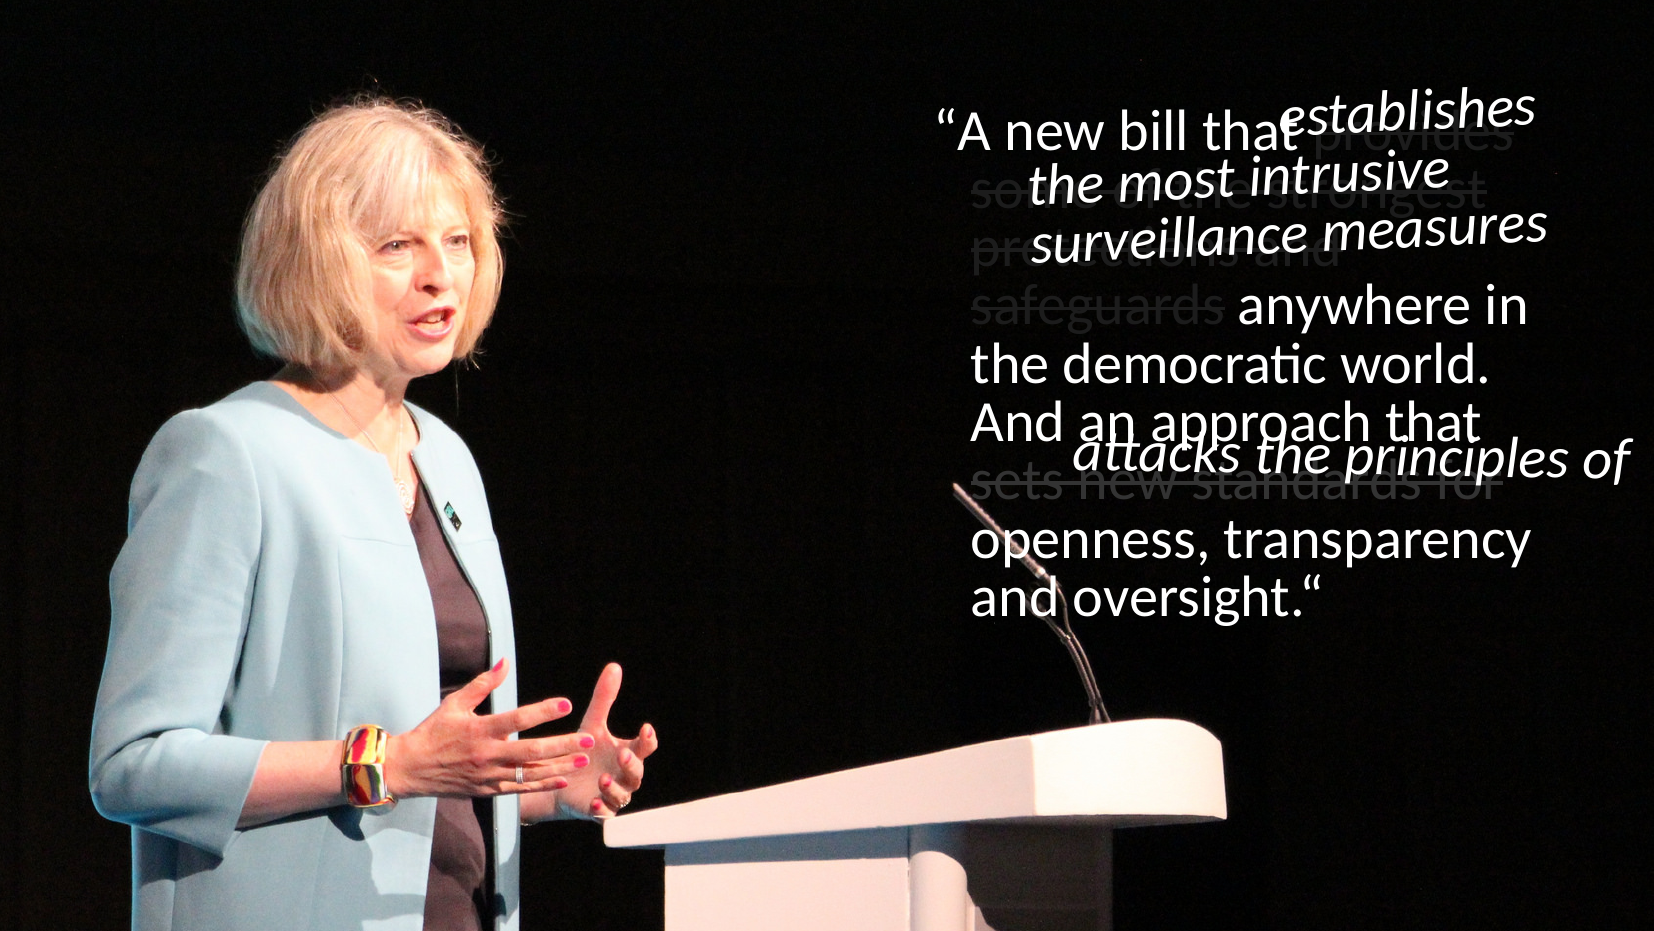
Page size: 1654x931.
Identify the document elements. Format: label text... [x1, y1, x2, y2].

list “A new bill that provides some of the strongest protections and safeguards anywhere in the democratic world. And an approach that sets new standards for openness, transparency and oversight.“ [933, 106, 1571, 646]
list establishes the most intrusive surveillance measures [986, 76, 1635, 354]
list attacks the principles of [1068, 426, 1654, 685]
picture [0, 0, 1654, 931]
